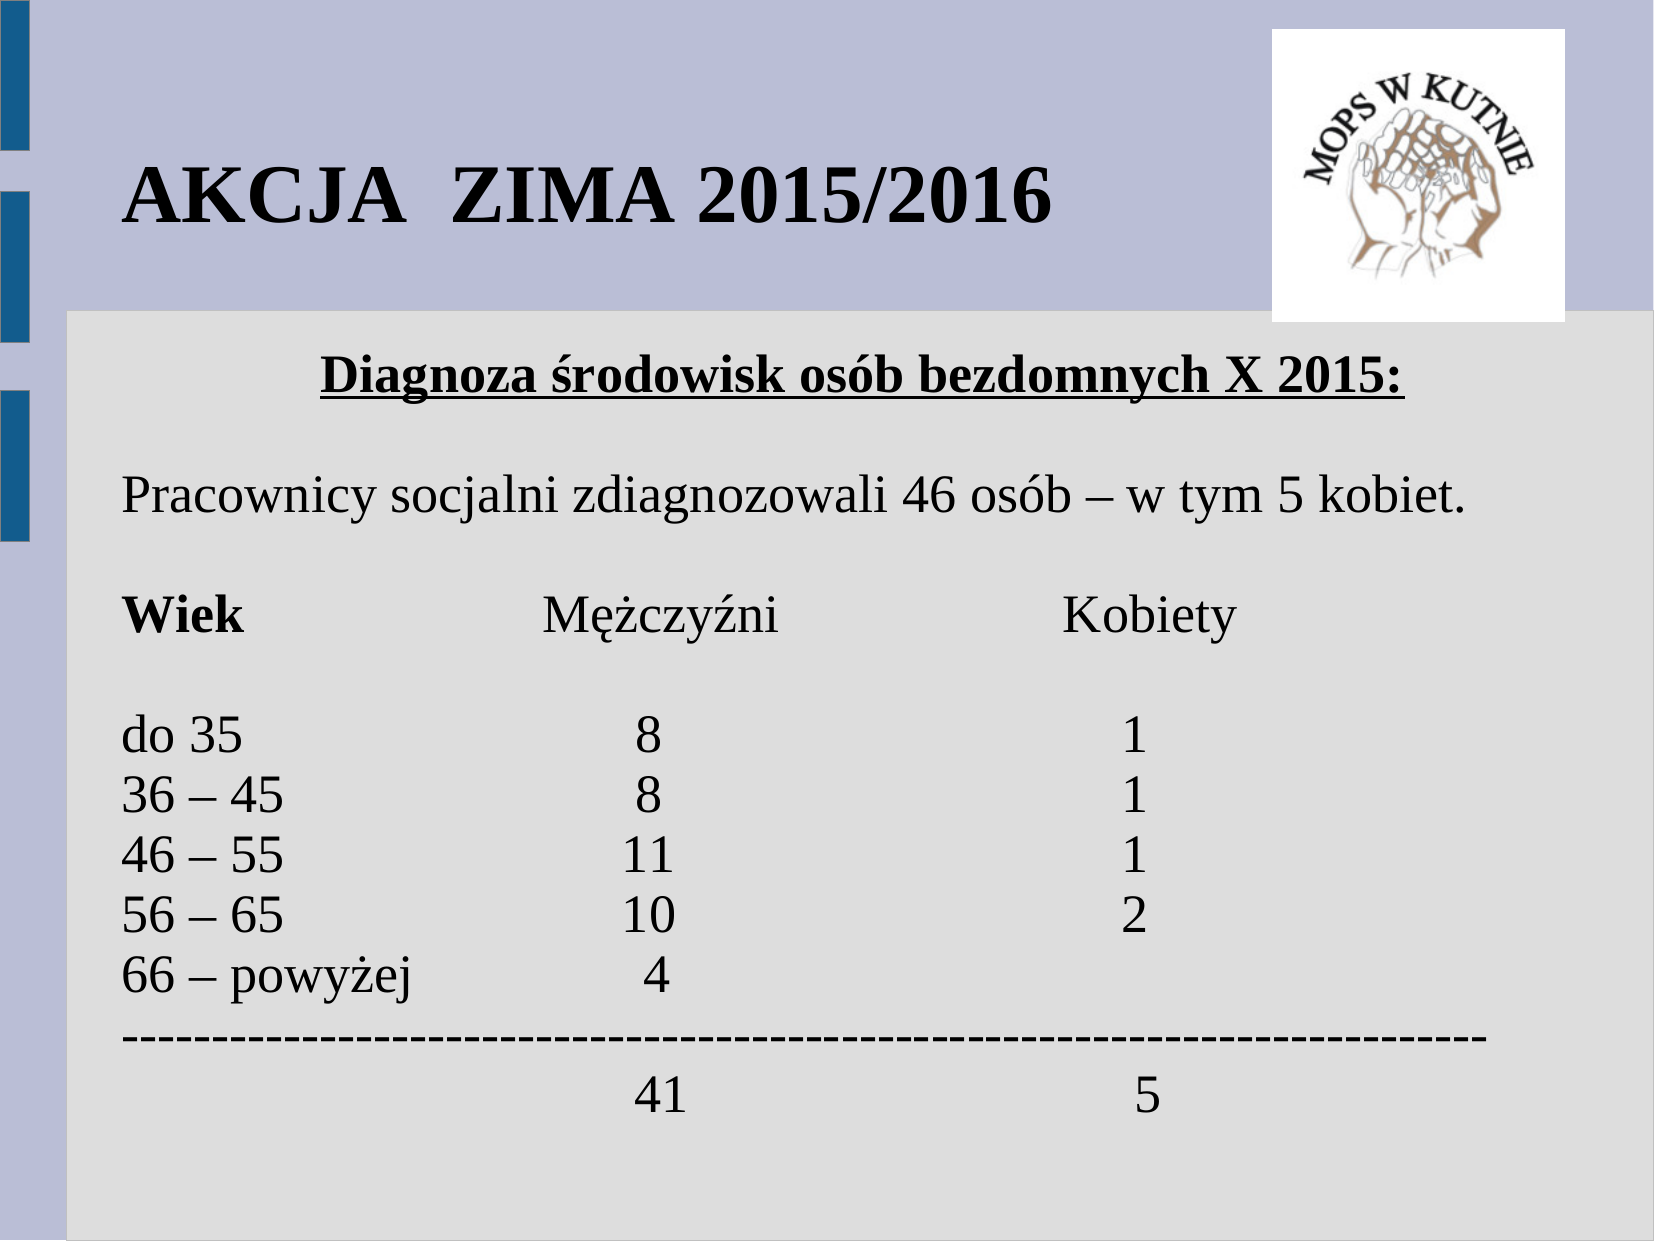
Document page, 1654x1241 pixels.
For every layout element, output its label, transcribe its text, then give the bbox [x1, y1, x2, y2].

list Diagnoza środowisk osób bezdomnych X 2015: Pracownicy socjalni zdiagnozowali 46 osób – w tym 5 kobiet. Wiek Mężczyźni Kobiety do 35 8 1 36 – 45 8 1 46 – 55 11 1 56 – 65 10 2 66 – powyżej 4 ---------------------------------------------------------------------------- 41 5 [121, 344, 1534, 1195]
title AKCJA ZIMA 2015/2016 [121, 91, 1272, 299]
picture [1272, 29, 1565, 322]
